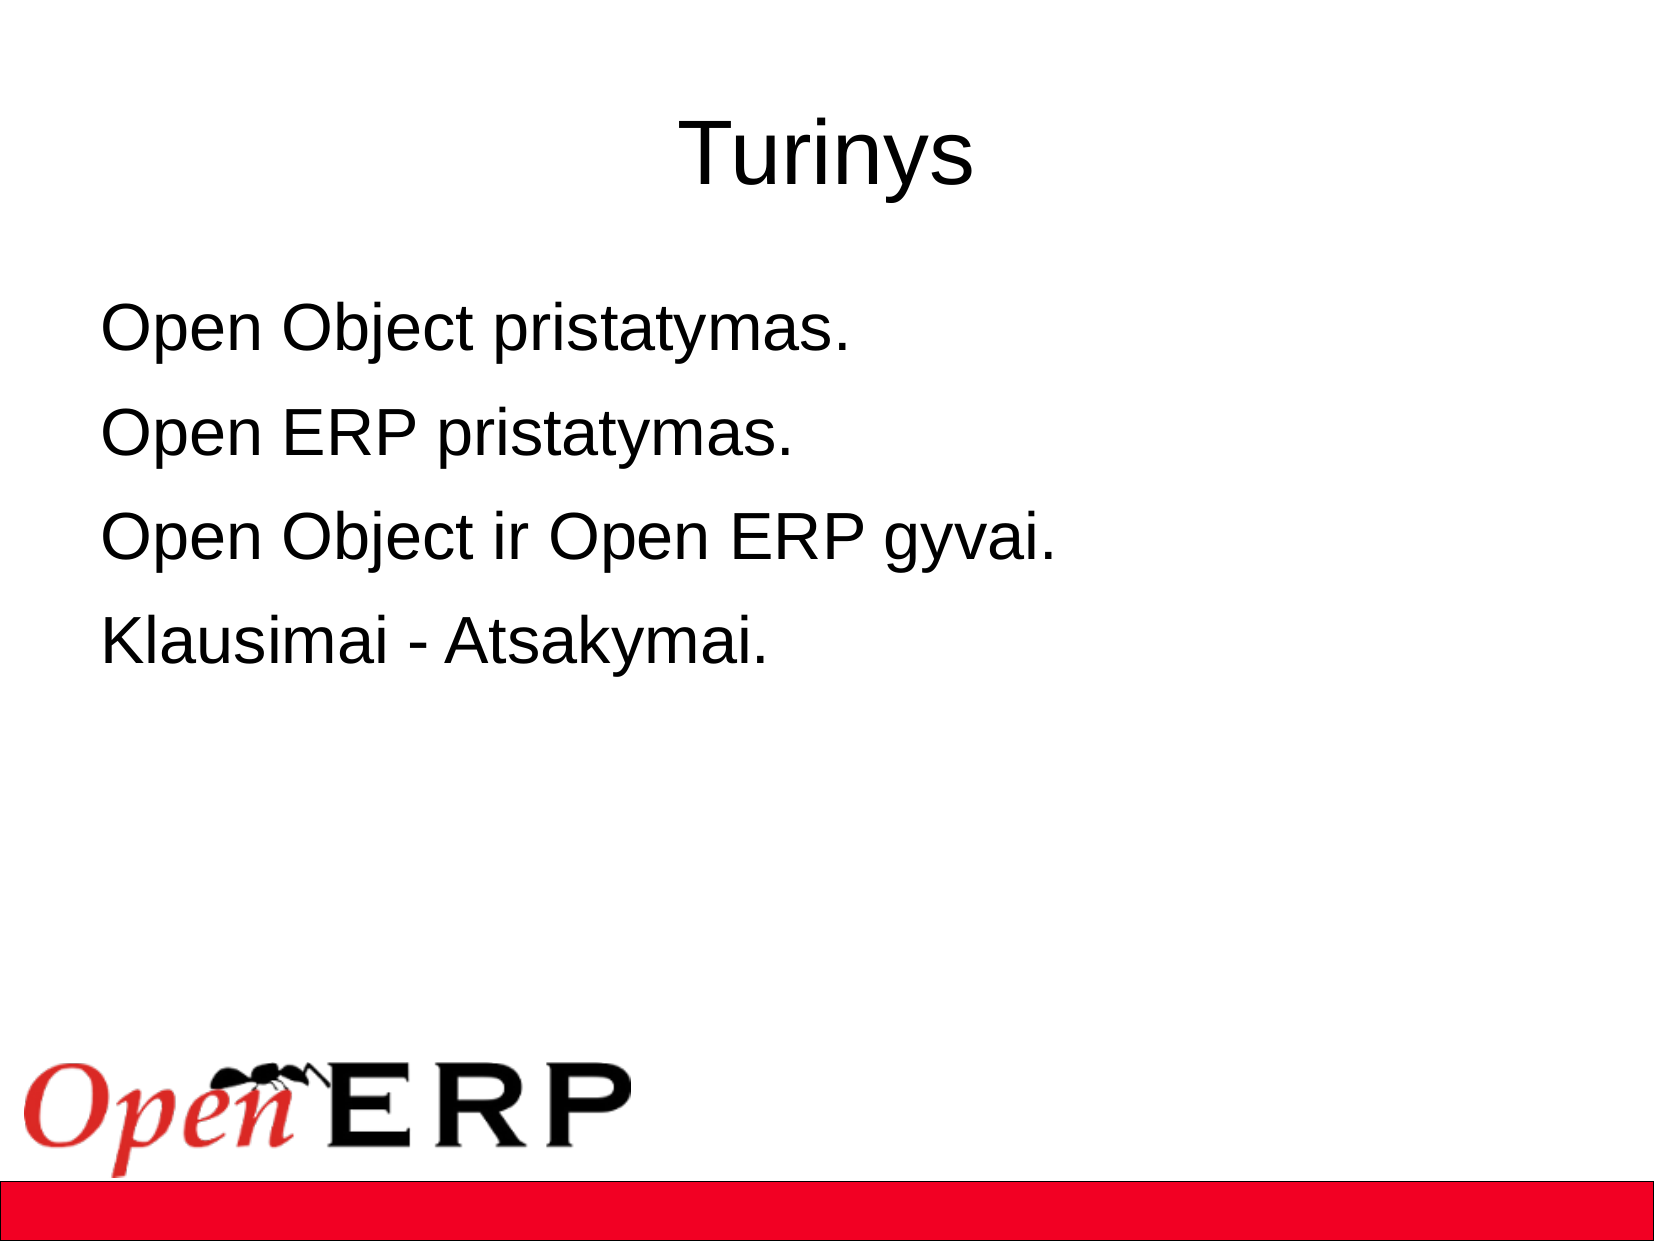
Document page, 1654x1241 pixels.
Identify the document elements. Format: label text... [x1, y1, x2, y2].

title Turinys [82, 49, 1571, 257]
picture [24, 1062, 631, 1178]
list Open Object pristatymas. Open ERP pristatymas. Open Object ir Open ERP gyvai. Klausimai - Atsakymai. [82, 290, 1571, 1094]
